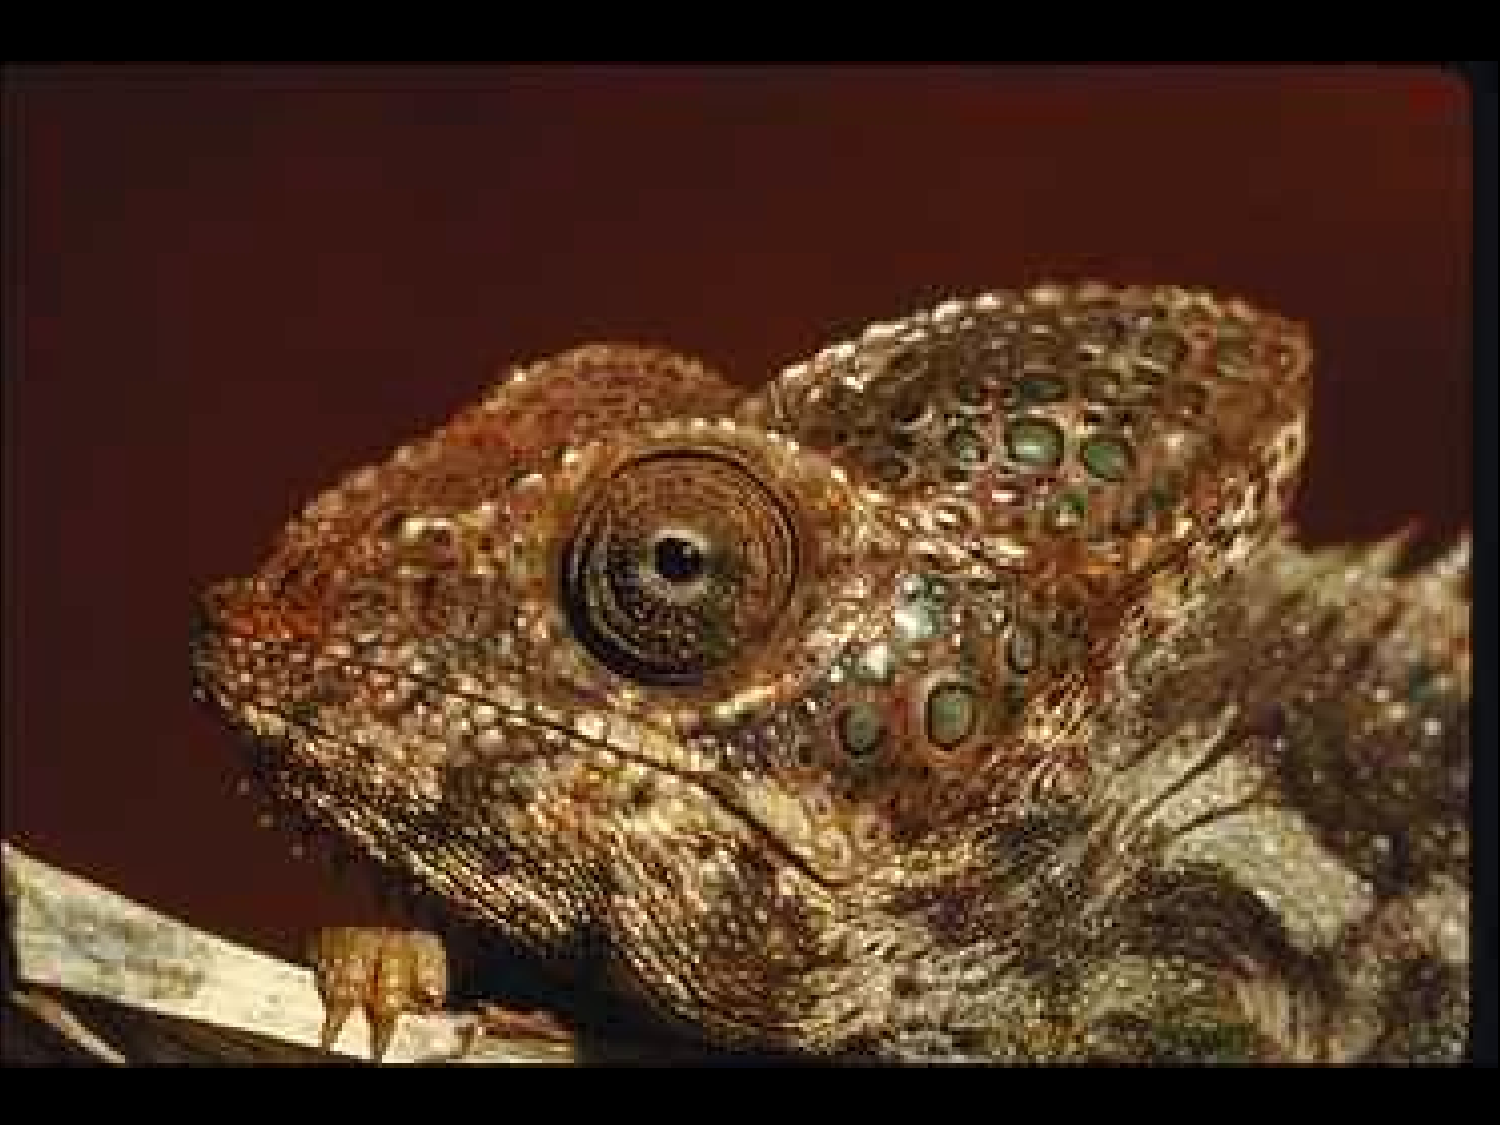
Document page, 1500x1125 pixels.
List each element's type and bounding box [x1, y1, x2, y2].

picture [0, 61, 1498, 1068]
